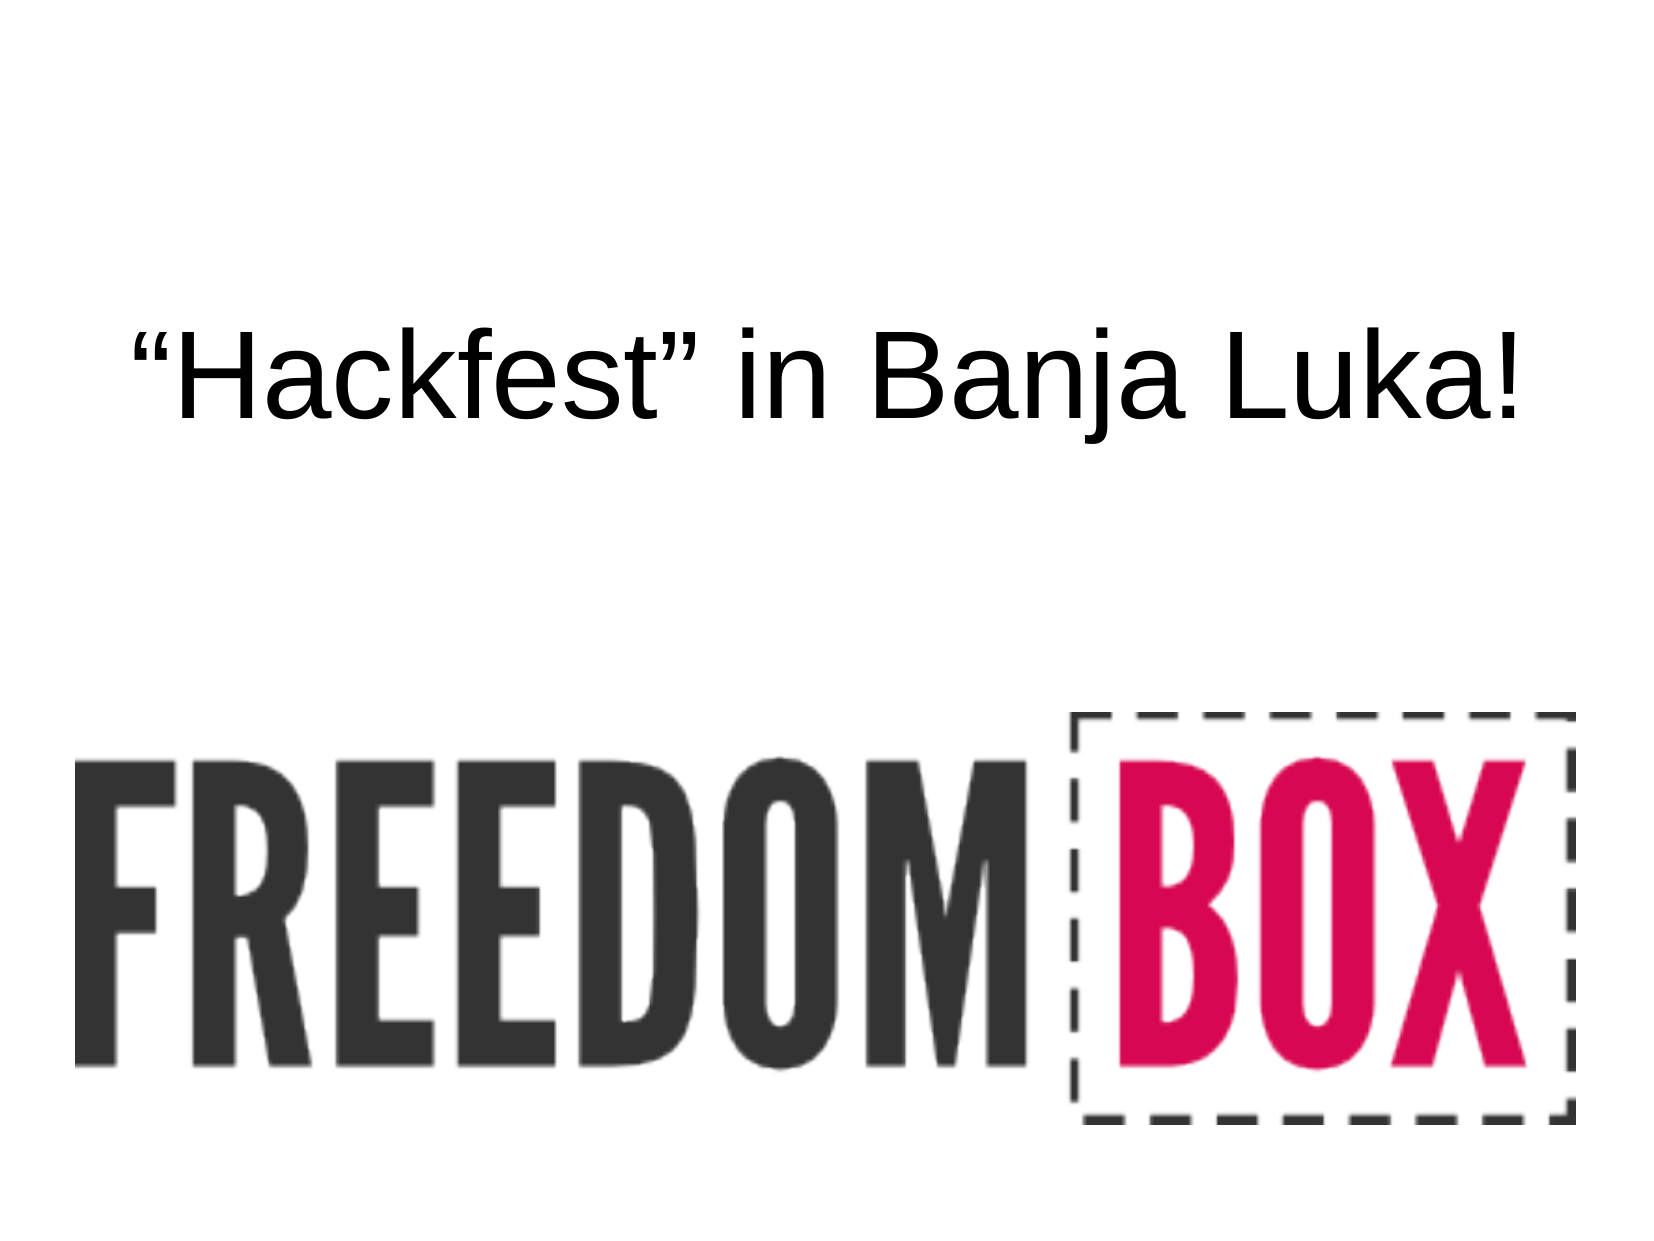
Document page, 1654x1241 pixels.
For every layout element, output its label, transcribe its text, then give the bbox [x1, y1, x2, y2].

picture [75, 712, 1576, 1126]
subtitle “Hackfest” in Banja Luka! [120, 112, 1538, 712]
